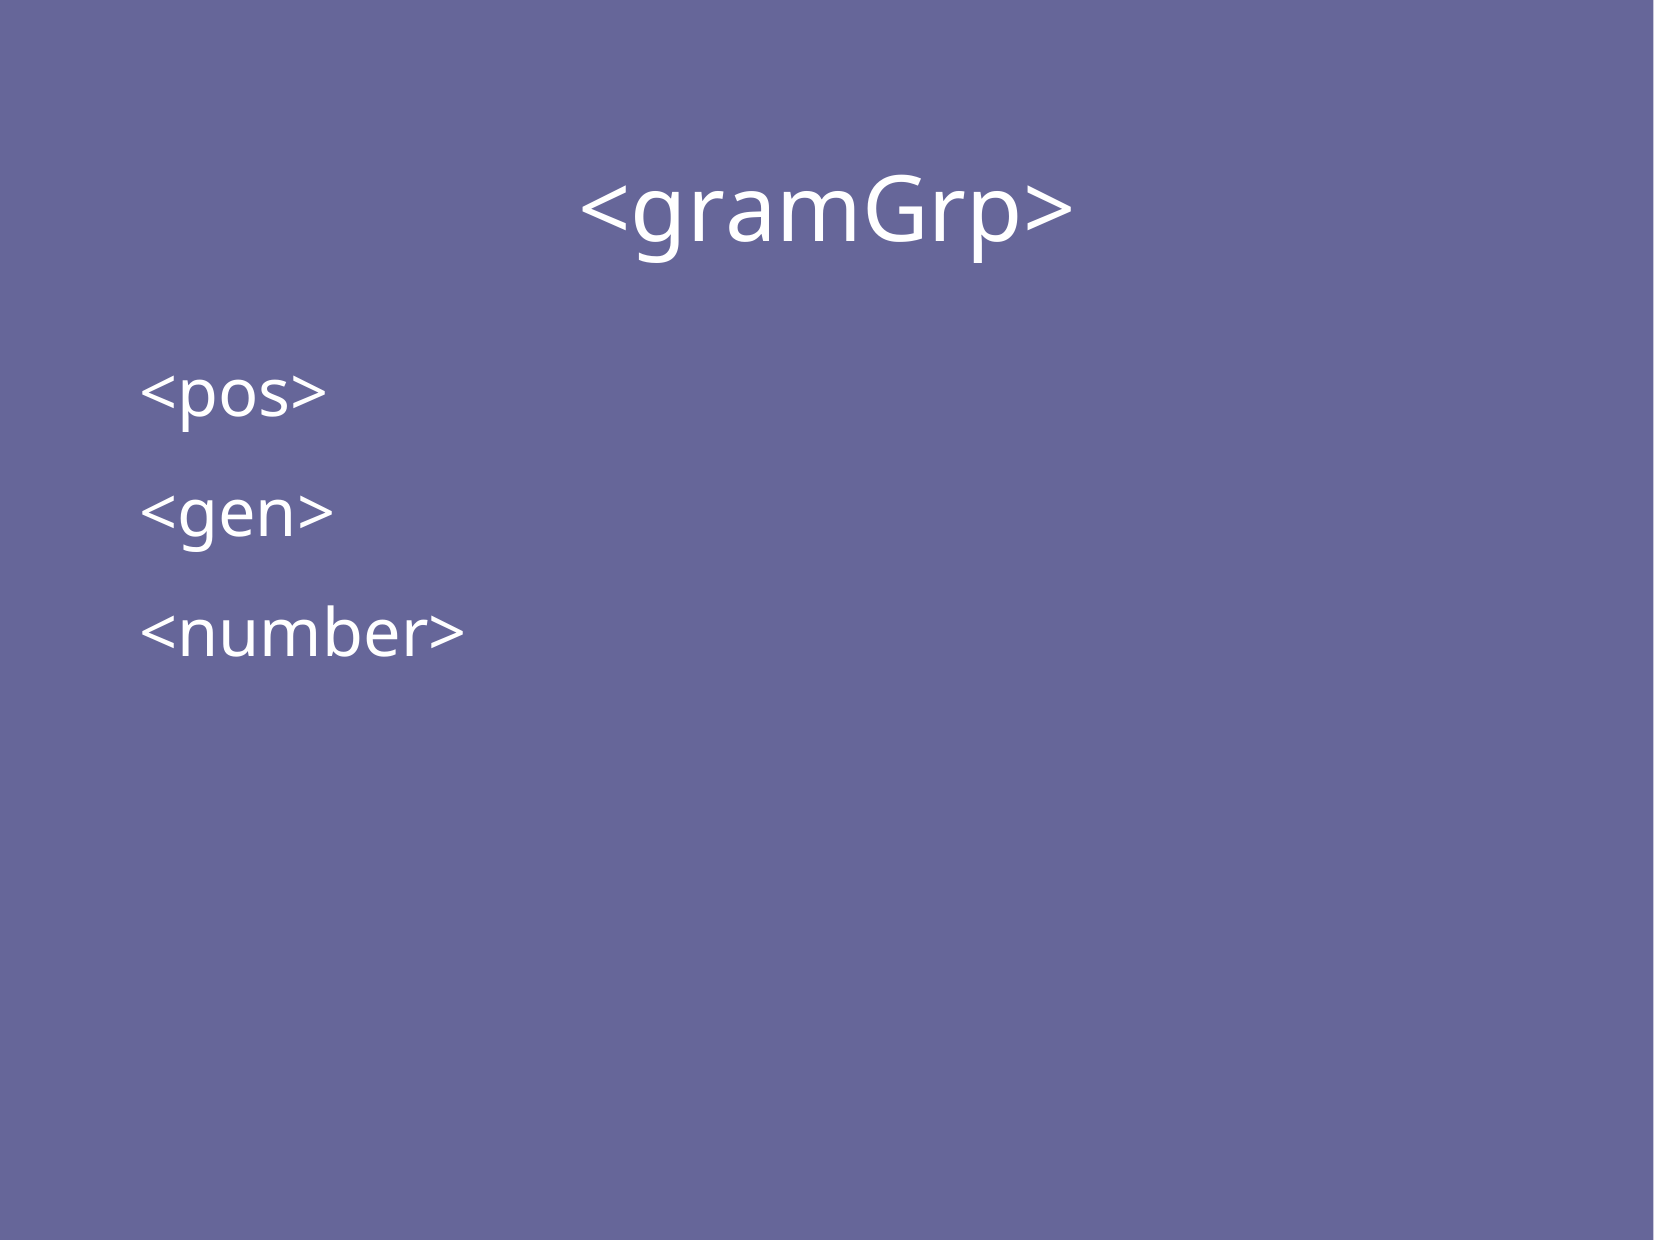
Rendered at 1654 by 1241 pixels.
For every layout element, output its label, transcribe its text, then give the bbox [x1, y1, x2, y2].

title <gramGrp> [121, 110, 1534, 303]
list <pos> <gen> <number> [121, 344, 1534, 1112]
